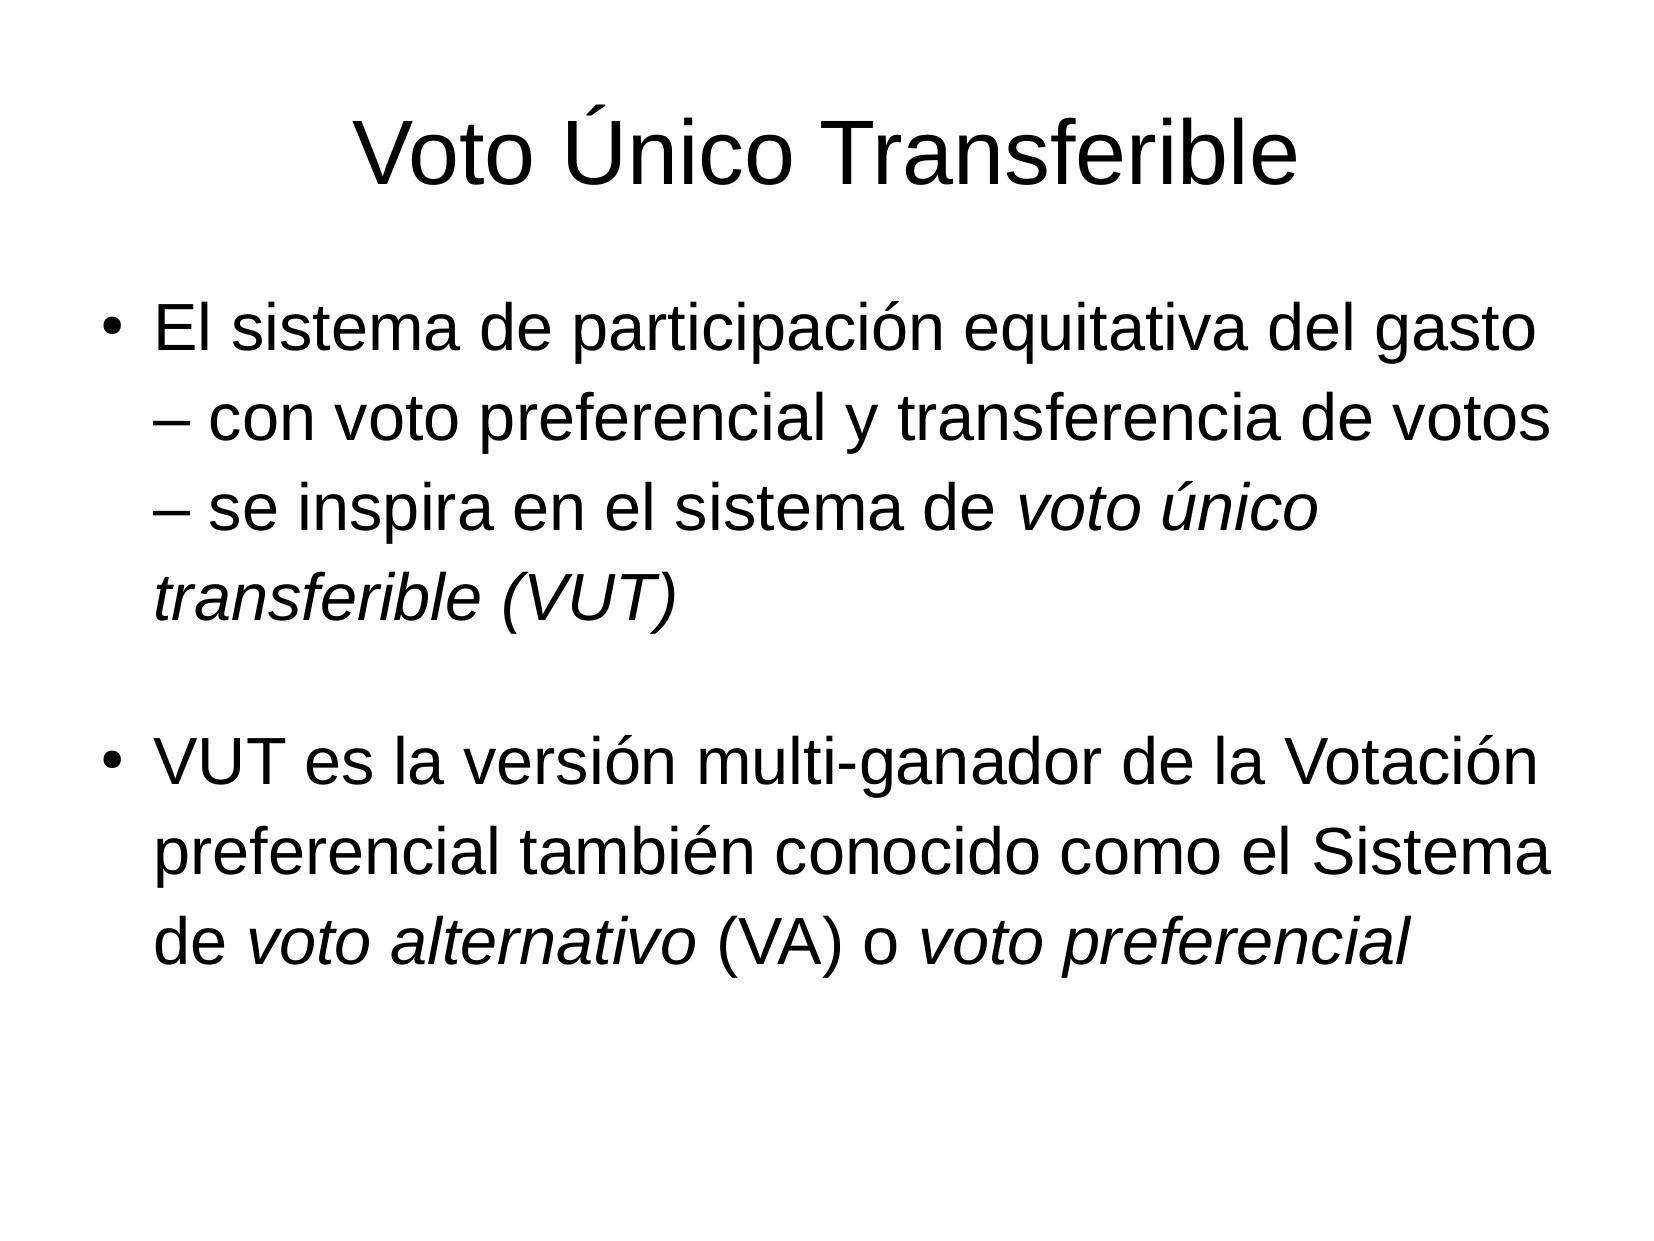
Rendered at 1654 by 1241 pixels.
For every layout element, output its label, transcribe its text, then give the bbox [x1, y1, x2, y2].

title Voto Único Transferible [82, 49, 1571, 257]
list El sistema de participación equitativa del gasto – con voto preferencial y transferencia de votos – se inspira en el sistema de voto único transferible (VUT) VUT es la versión multi-ganador de la Votación preferencial también conocido como el Sistema de voto alternativo (VA) o voto preferencial [82, 290, 1571, 1109]
